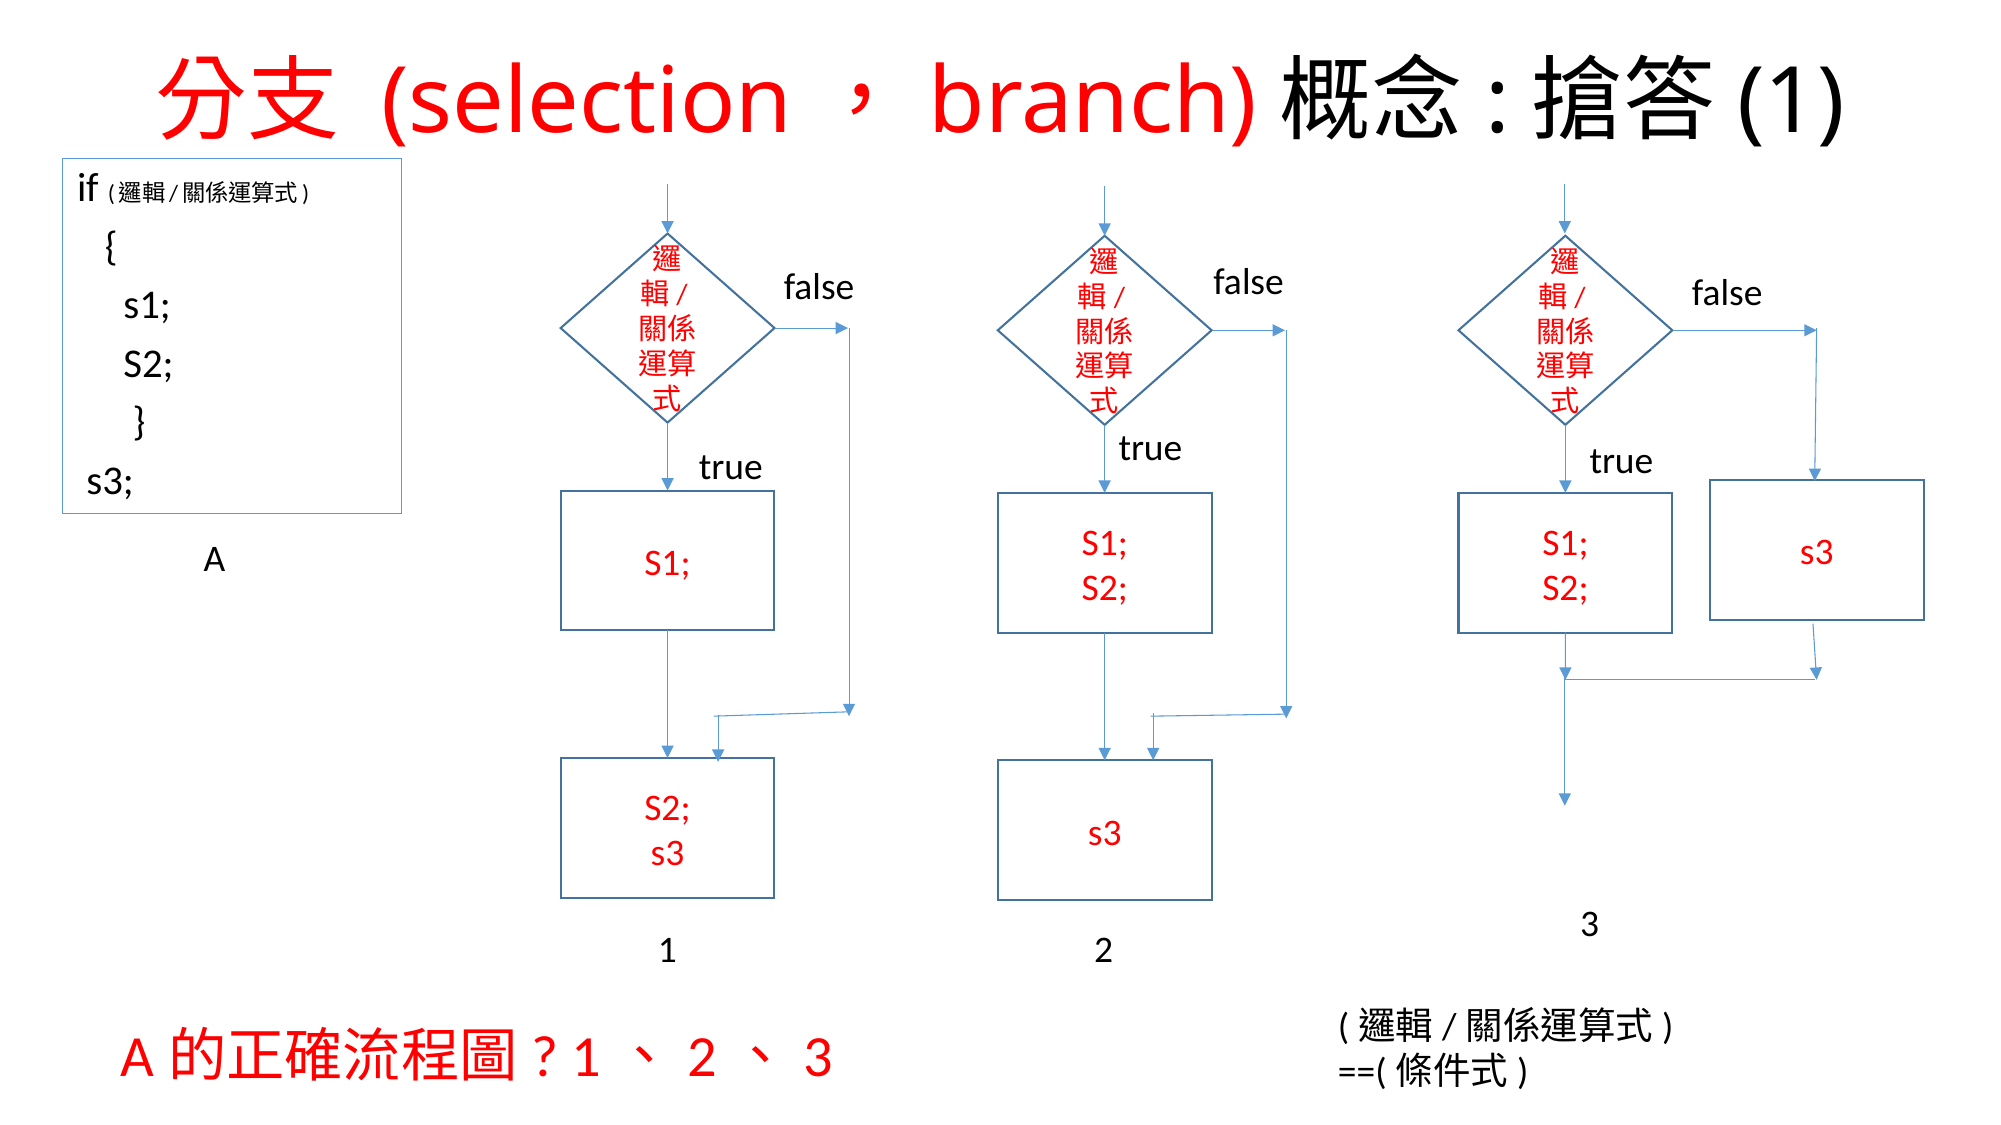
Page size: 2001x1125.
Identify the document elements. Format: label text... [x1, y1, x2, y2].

text_box false [1677, 260, 1778, 321]
text_box s3 [1709, 479, 1924, 620]
text_box A的正確流程圖? 1、2、3 [105, 1010, 976, 1125]
text_box 邏輯/關係運算式 [560, 233, 775, 423]
text_box A [188, 527, 241, 587]
text_box false [1198, 249, 1300, 310]
text_box if (邏輯/關係運算式) { s1; S2; } s3; [62, 158, 402, 514]
text_box true [684, 434, 778, 495]
text_box false [769, 254, 870, 315]
title 分支 (selection，branch)概念:搶答(1) [137, 0, 1863, 212]
text_box (邏輯/關係運算式) ==(條件式) [1314, 994, 1689, 1100]
text_box 2 [1079, 917, 1129, 978]
text_box true [1103, 415, 1198, 476]
text_box s3 [997, 760, 1212, 901]
text_box S1; [560, 490, 775, 631]
text_box S1; S2; [1458, 492, 1673, 633]
text_box S1; S2; [997, 492, 1212, 633]
text_box 3 [1565, 891, 1614, 952]
text_box true [1574, 428, 1669, 489]
text_box 邏輯/關係運算式 [1458, 235, 1673, 425]
text_box 1 [643, 917, 692, 977]
text_box 邏輯/關係運算式 [997, 236, 1212, 424]
text_box S2; s3 [560, 758, 775, 898]
